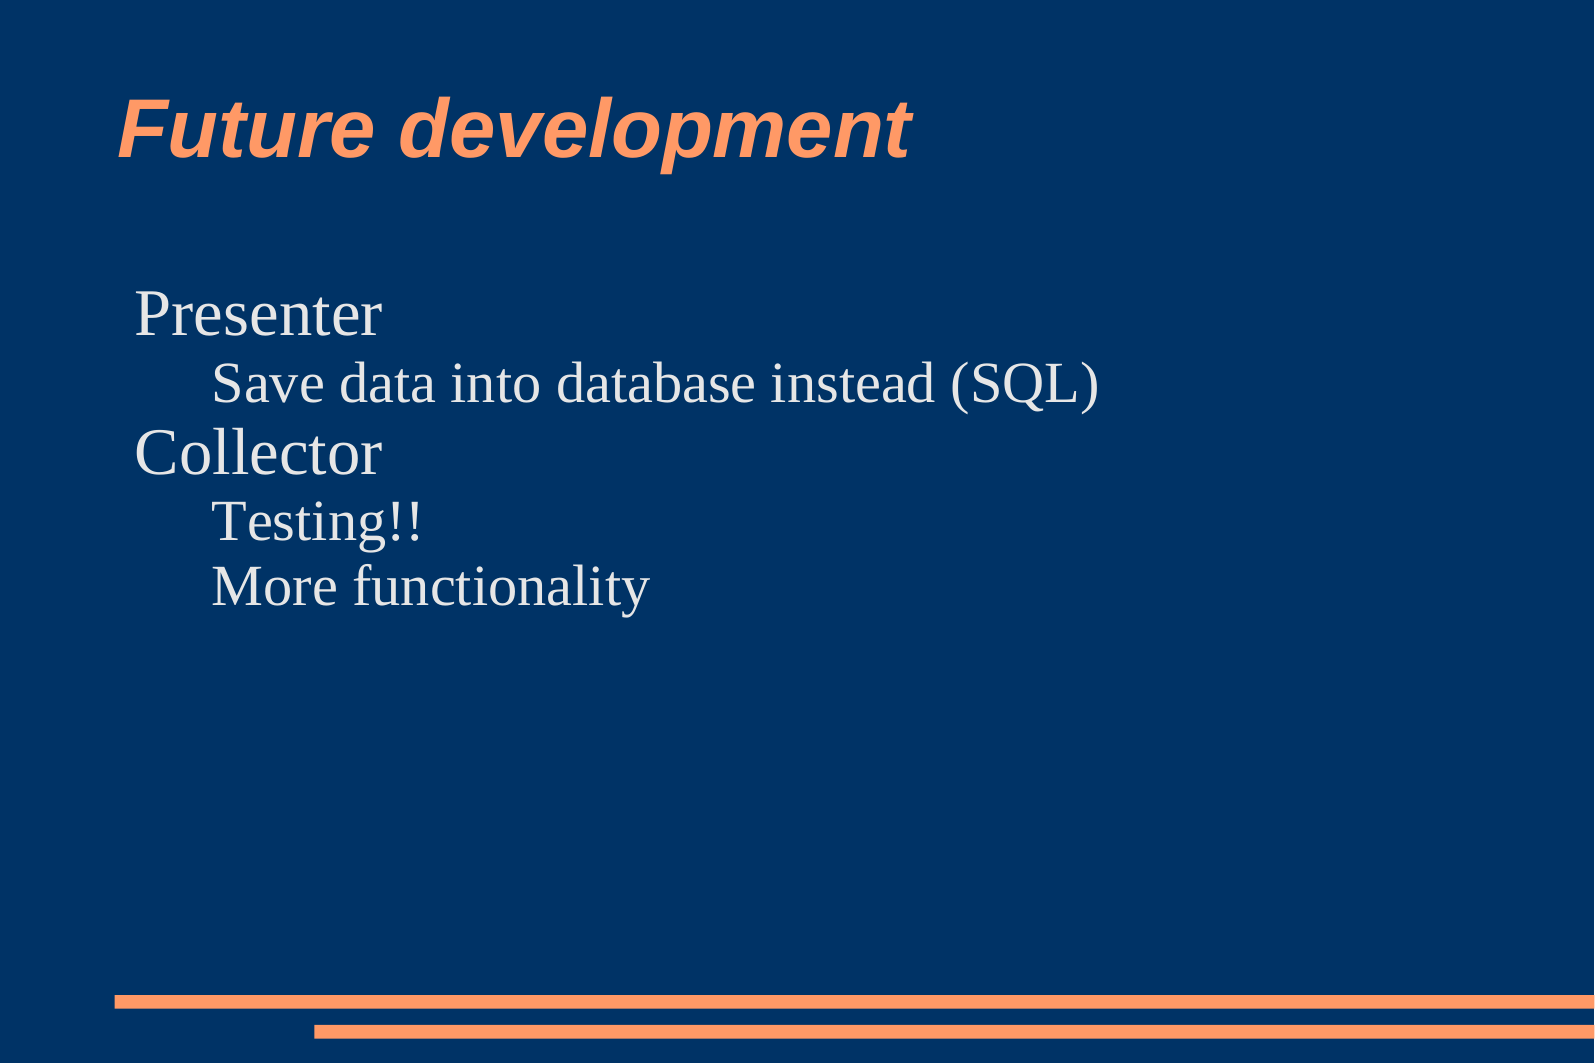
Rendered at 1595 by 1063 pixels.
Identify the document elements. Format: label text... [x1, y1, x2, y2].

list Presenter Save data into database instead (SQL) Collector Testing!! More functionality [117, 276, 1505, 971]
title Future development [117, 39, 1479, 218]
